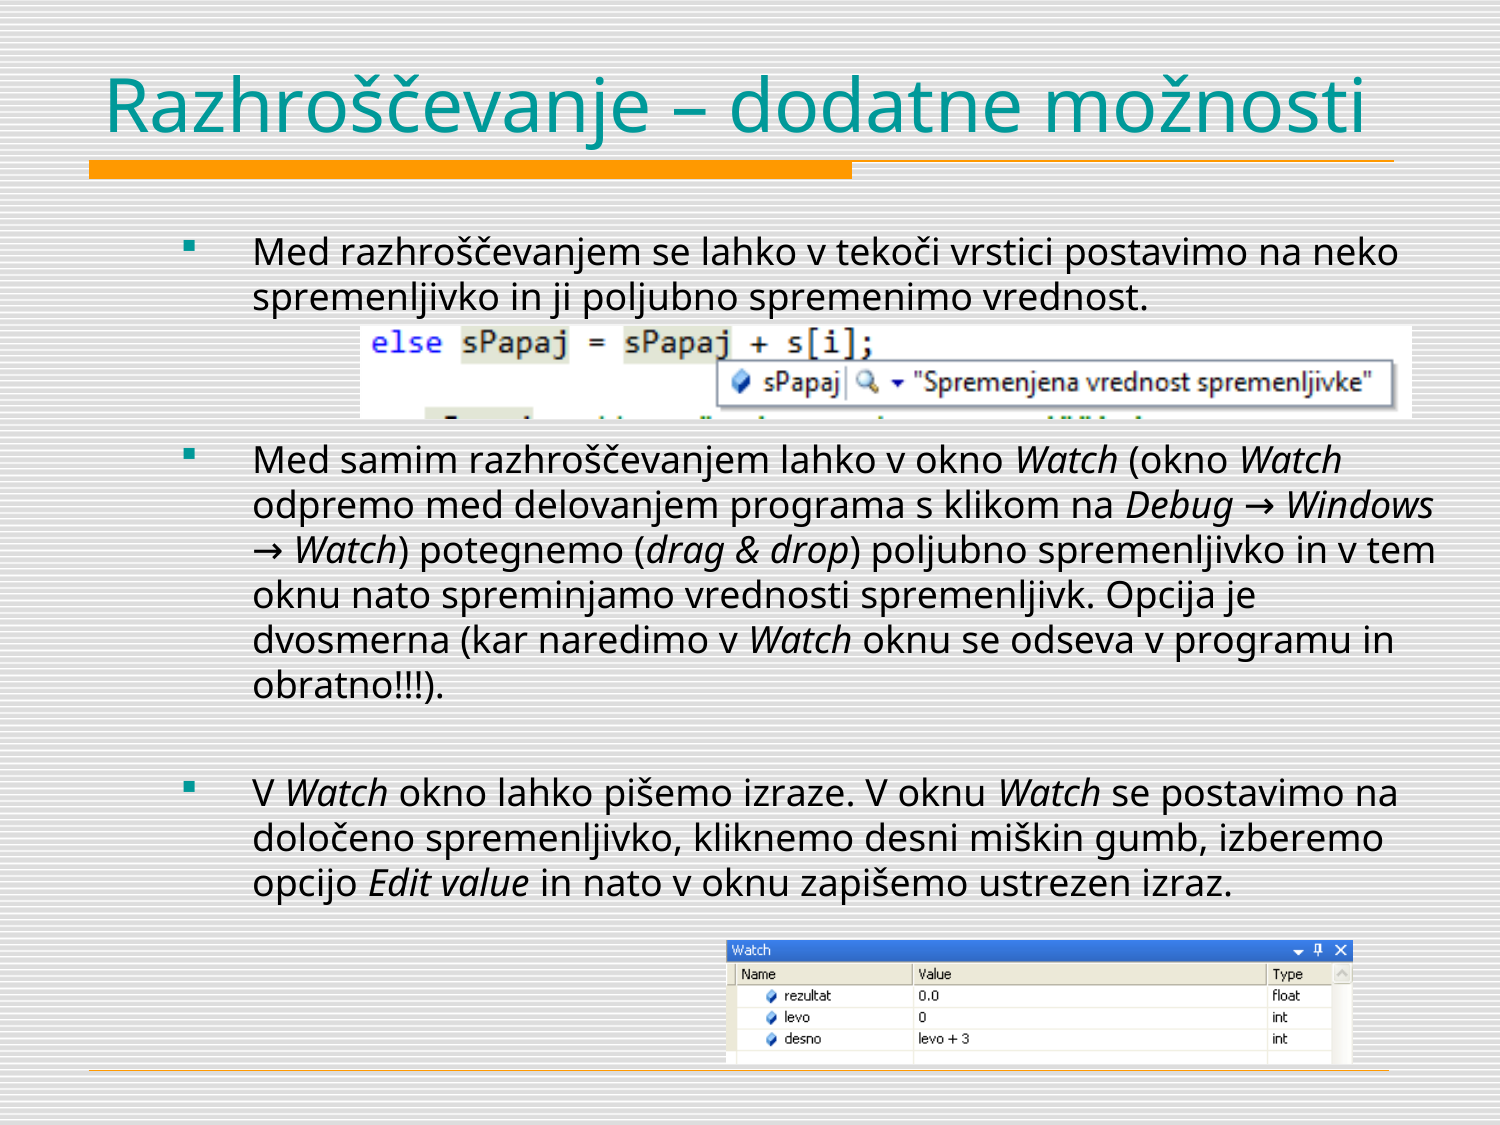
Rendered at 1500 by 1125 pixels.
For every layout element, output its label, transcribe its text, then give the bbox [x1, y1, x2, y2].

list Med razhroščevanjem se lahko v tekoči vrstici postavimo na neko spremenljivko in ji poljubno spremenimo vrednost. Med samim razhroščevanjem lahko v okno Watch (okno Watch odpremo med delovanjem programa s klikom na Debug → Windows → Watch) potegnemo (drag & drop) poljubno spremenljivko in v tem oknu nato spreminjamo vrednosti spremenljivk. Opcija je dvosmerna (kar naredimo v Watch oknu se odseva v programu in obratno!!!). V Watch okno lahko pišemo izraze. V oknu Watch se postavimo na določeno spremenljivko, kliknemo desni miškin gumb, izberemo opcijo Edit value in nato v oknu zapišemo ustrezen izraz. [88, 220, 1471, 1059]
title Razhroščevanje – dodatne možnosti [88, 42, 1401, 155]
picture [0, 0, 1500, 1125]
